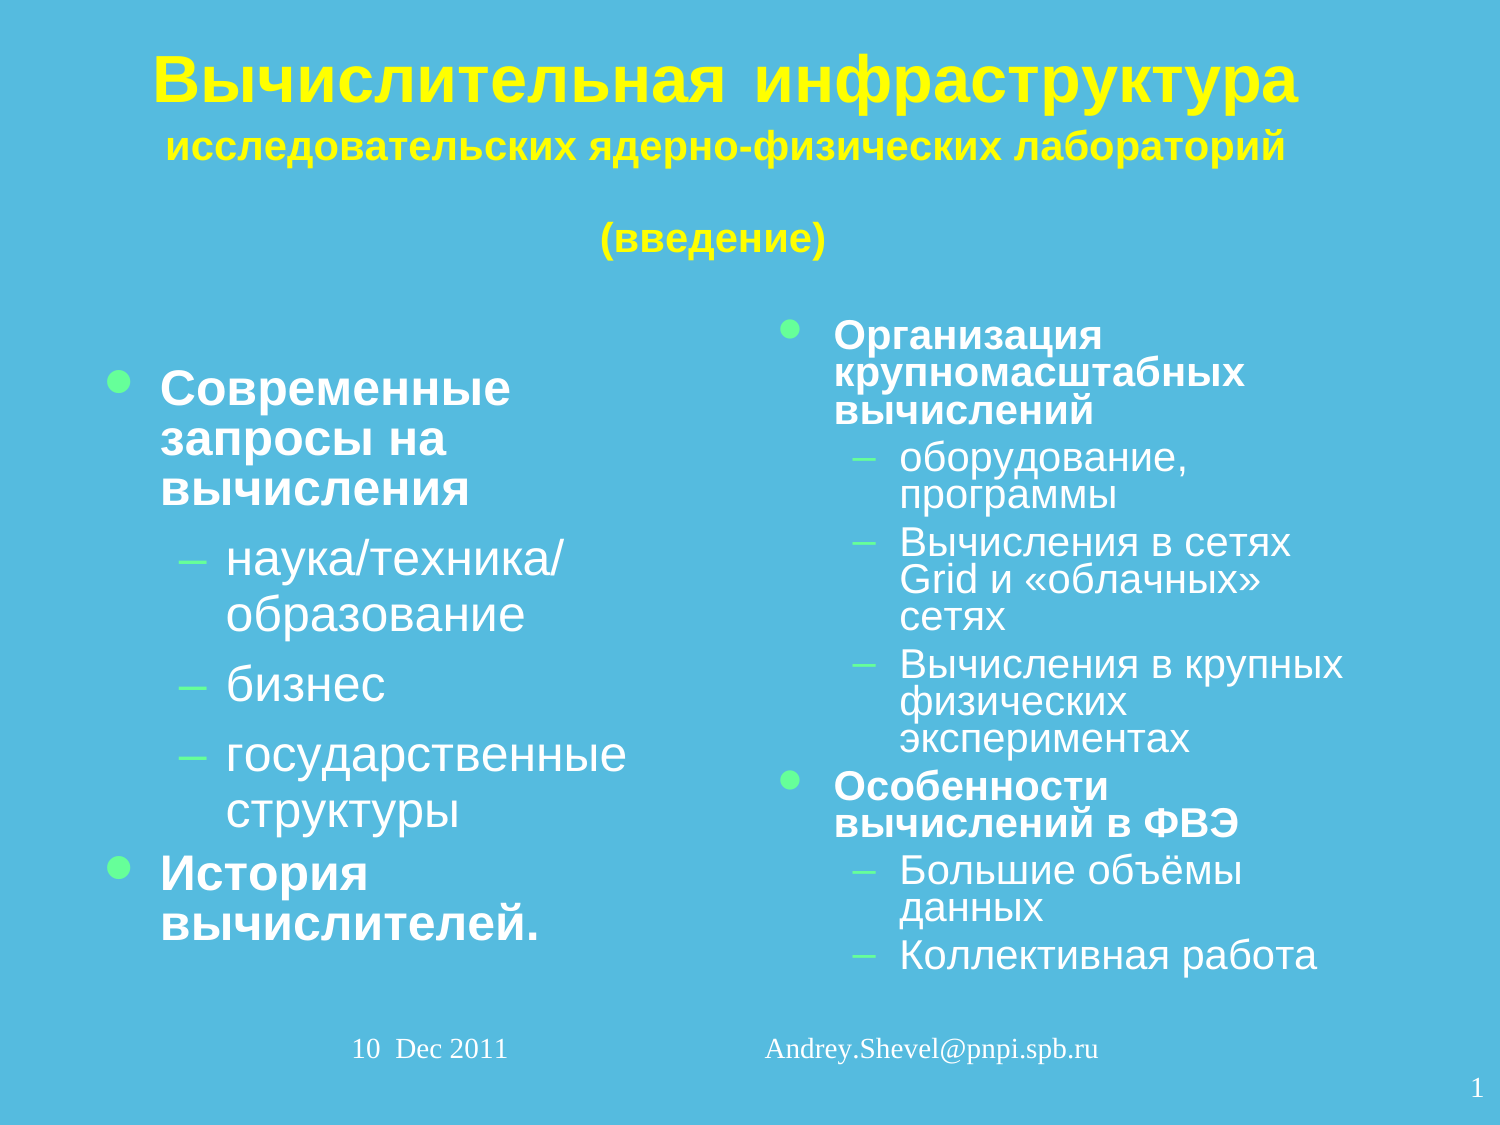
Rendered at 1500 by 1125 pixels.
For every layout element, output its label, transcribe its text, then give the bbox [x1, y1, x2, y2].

list Организация крупномасштабных вычислений оборудование, программы Вычисления в сетях Grid и «облачных» сетях Вычисления в крупных физических экспериментах Особенности вычислений в ФВЭ Большие объёмы данных Коллективная работа [762, 312, 1388, 1004]
list Современные запросы на вычисления наука/техника/образование бизнес государственные структуры История вычислителей. [88, 289, 714, 1034]
title Вычислительная инфраструктура исследовательских ядерно-физических лабораторий (введение) [88, 12, 1364, 280]
